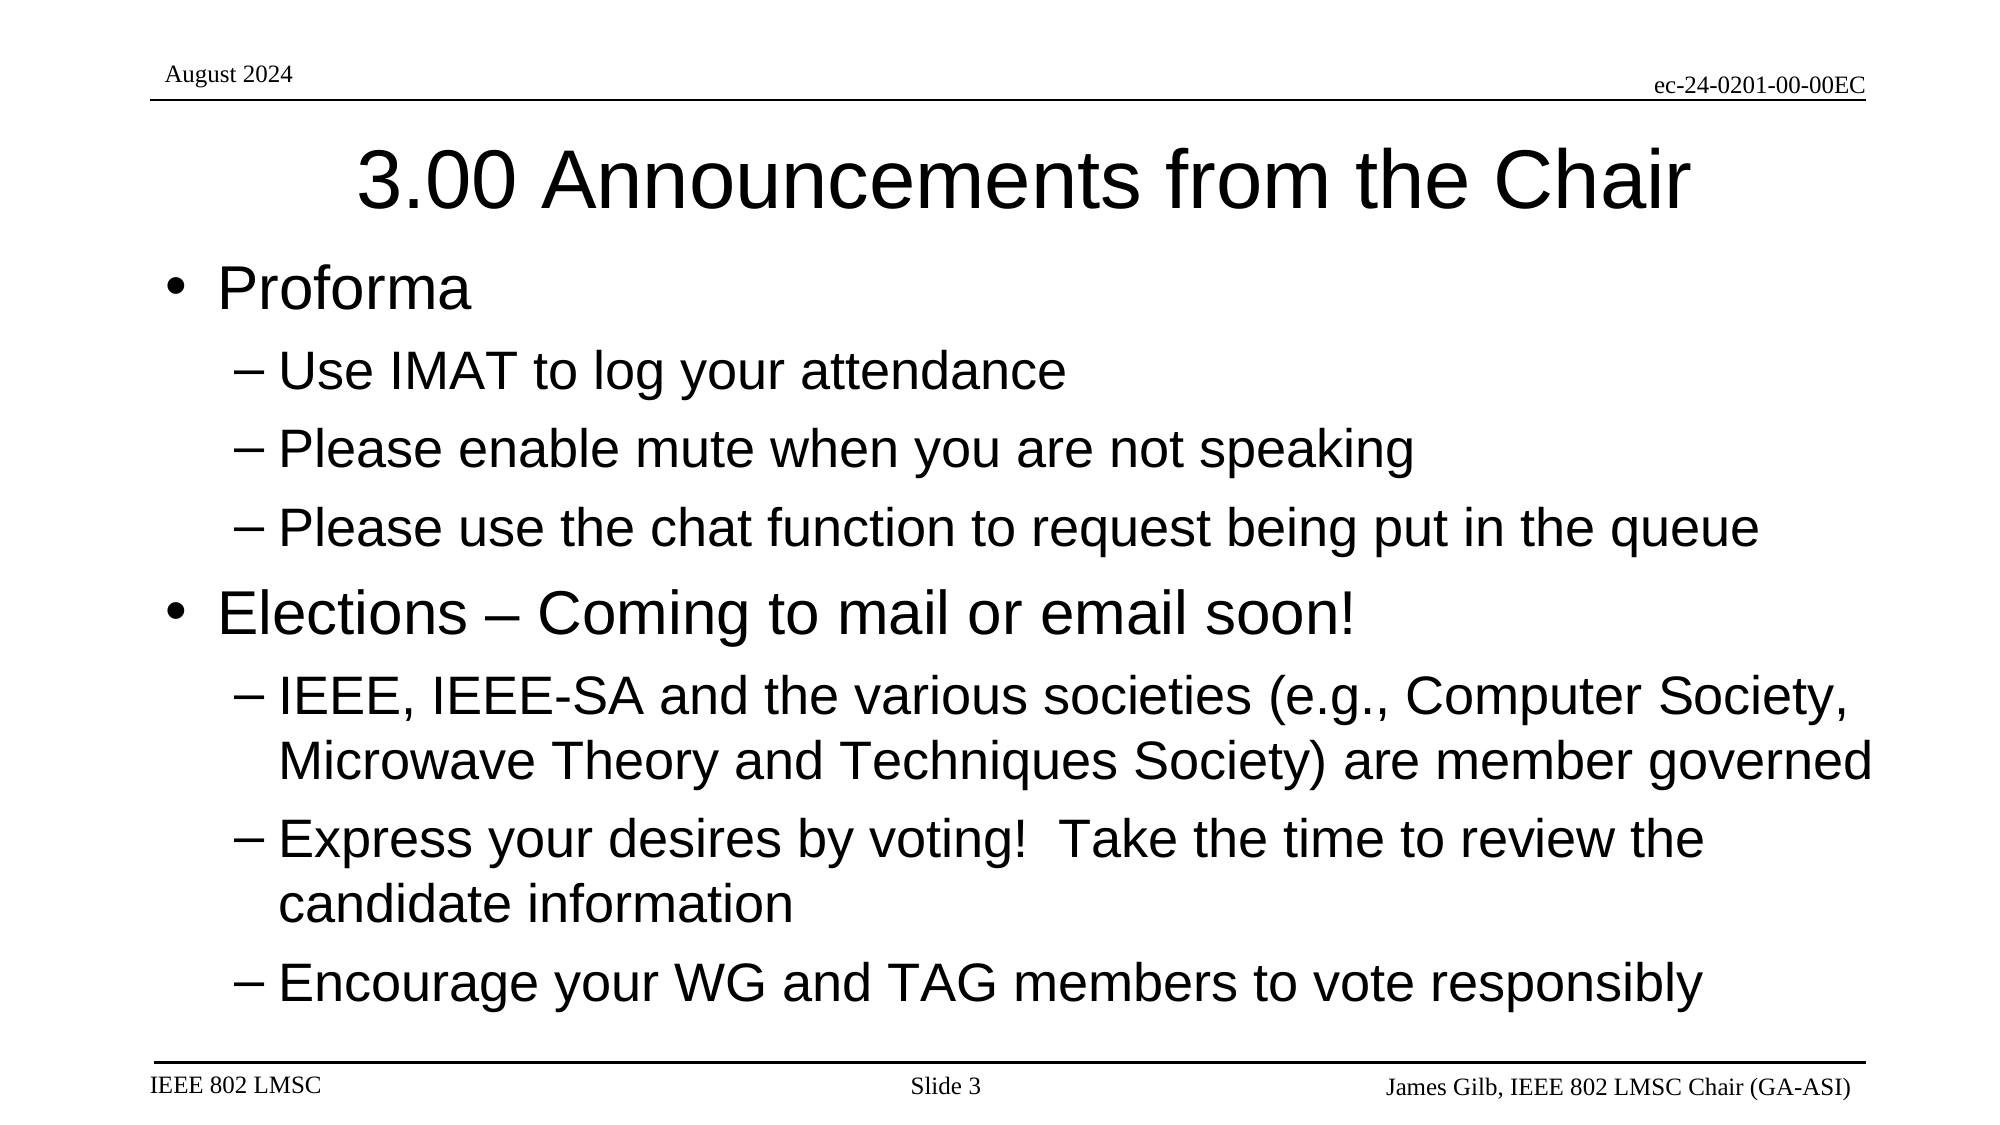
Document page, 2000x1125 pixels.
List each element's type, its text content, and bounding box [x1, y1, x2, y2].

title 3.00 Announcements from the Chair [149, 112, 1900, 238]
list Proforma Use IMAT to log your attendance Please enable mute when you are not speaking Please use the chat function to request being put in the queue Elections – Coming to mail or email soon! IEEE, IEEE-SA and the various societies (e.g., Computer Society, Microwave Theory and Techniques Society) are member governed Express your desires by voting! Take the time to review the candidate information Encourage your WG and TAG members to vote responsibly [150, 239, 1900, 1051]
